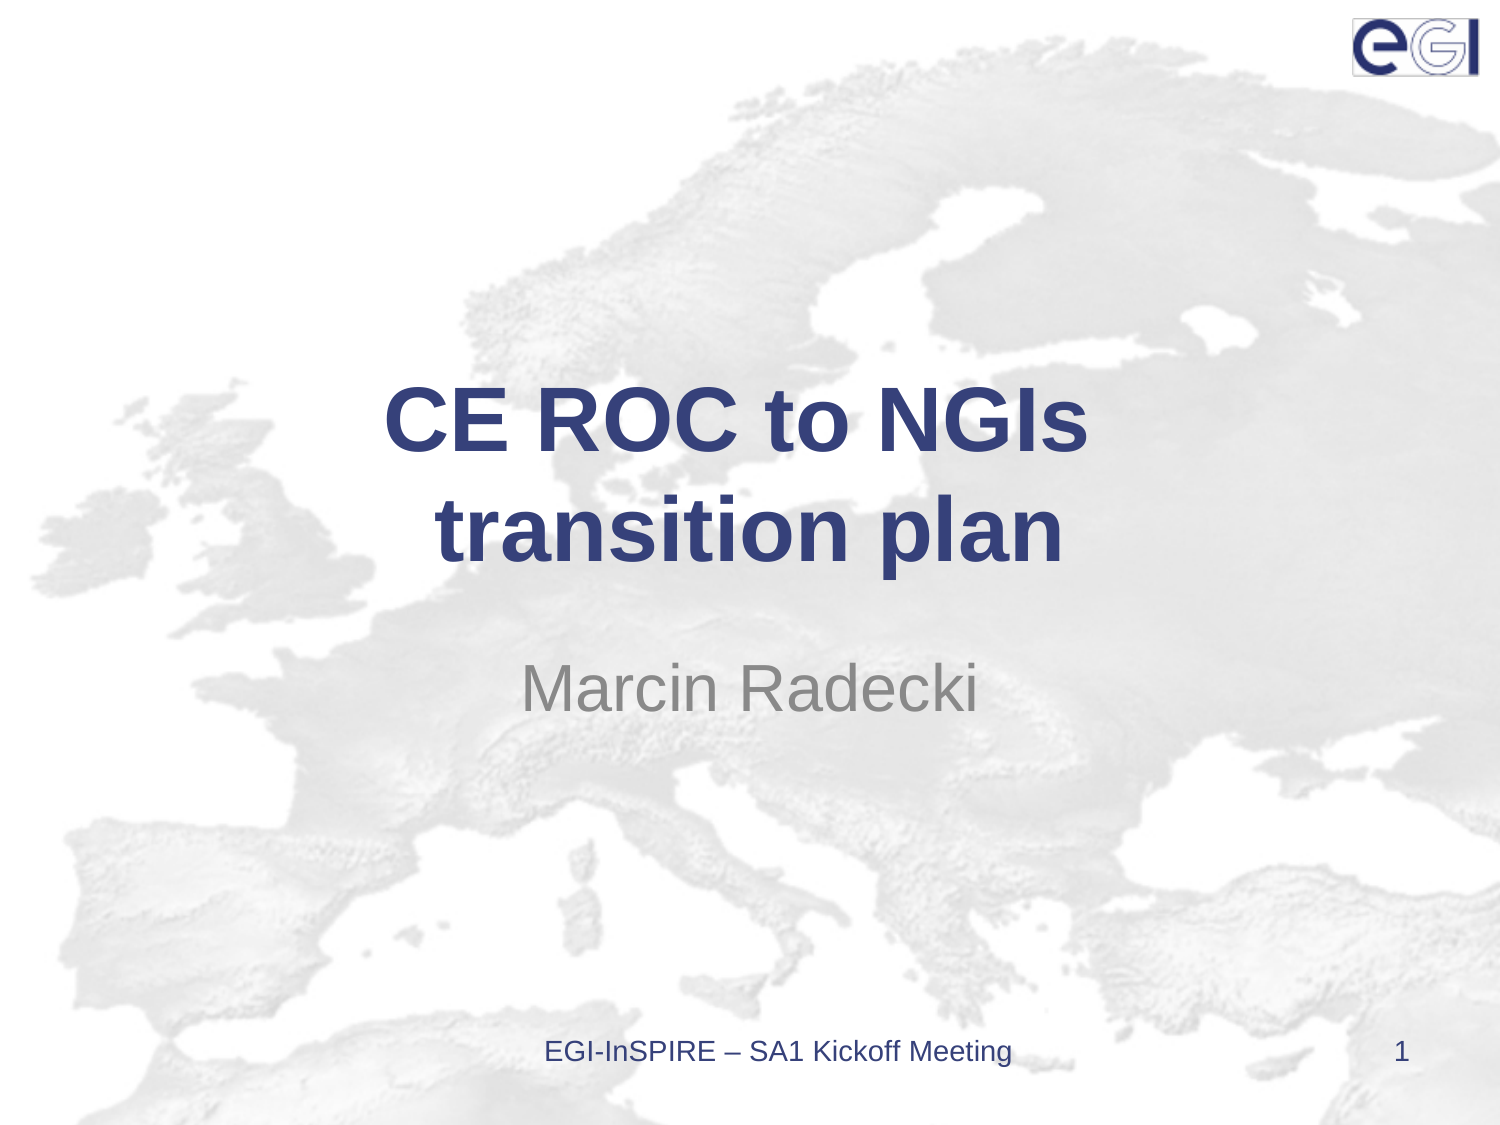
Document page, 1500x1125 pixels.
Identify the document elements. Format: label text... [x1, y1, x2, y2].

text_box EGI-InSPIRE – SA1 Kickoff Meeting [512, 1024, 1046, 1103]
text_box Marcin Radecki [225, 637, 1276, 926]
picture [0, 0, 1500, 1125]
title CE ROC to NGIs transition plan [112, 349, 1388, 591]
text_box <numer> [1074, 1024, 1426, 1103]
